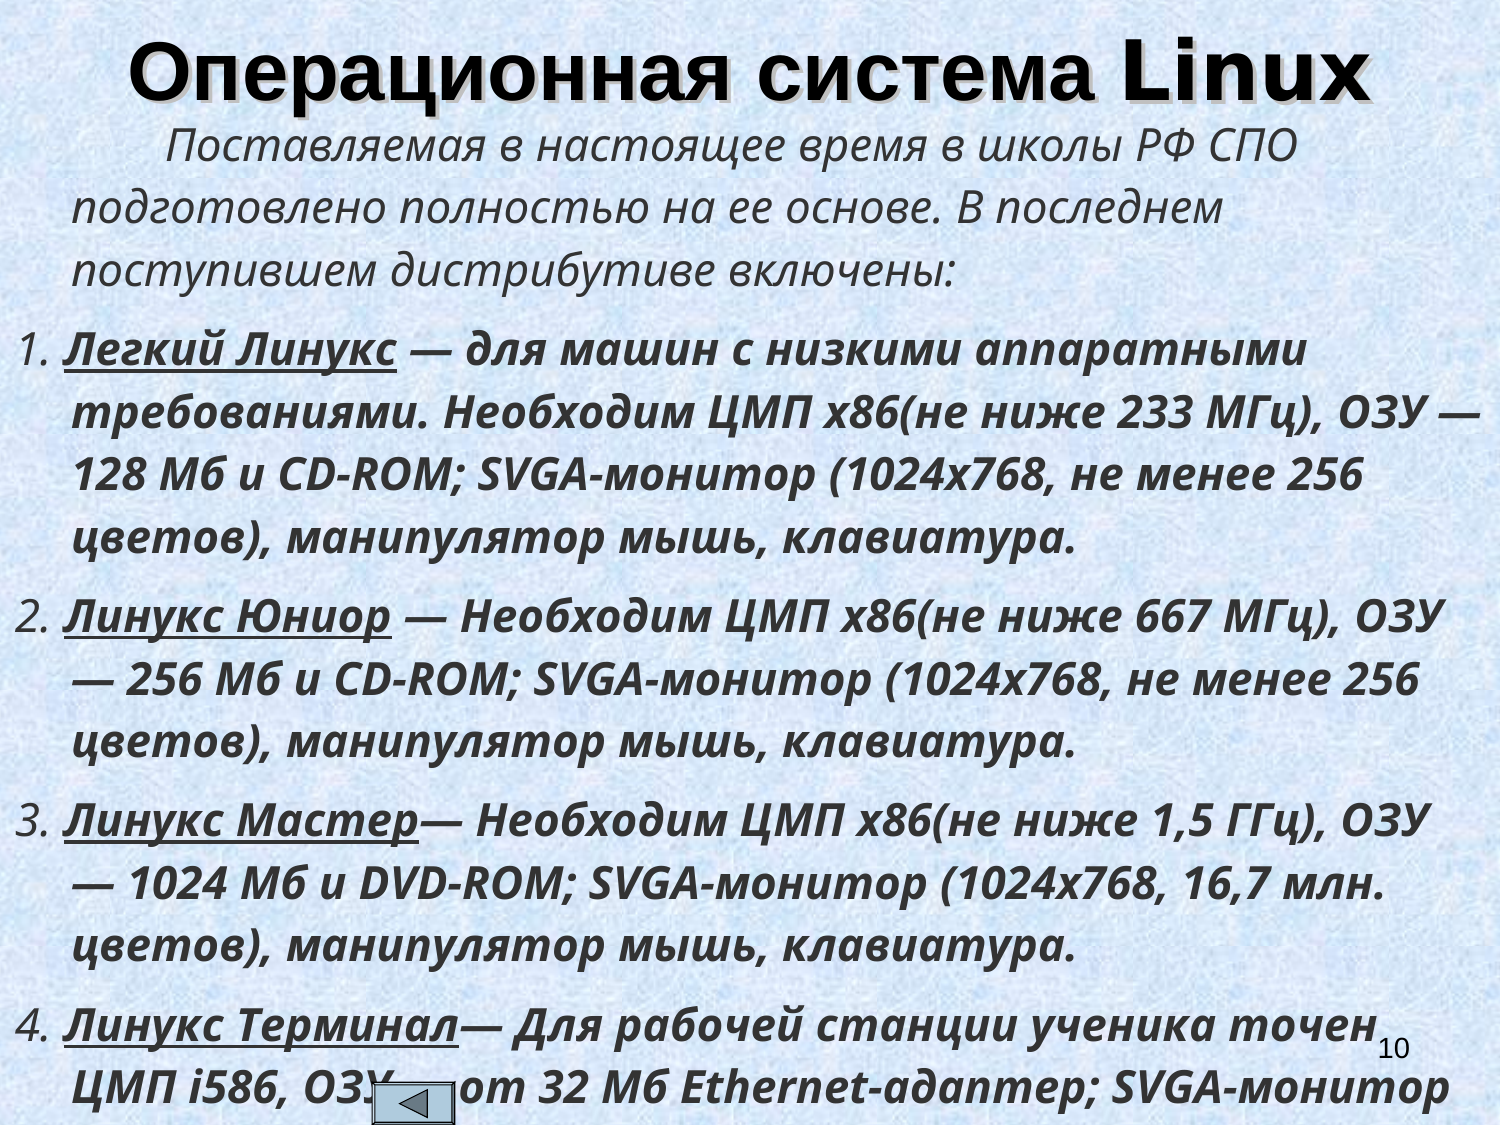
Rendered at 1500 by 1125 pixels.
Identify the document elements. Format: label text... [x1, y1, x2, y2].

picture [946, 1093, 954, 1098]
picture [1432, 1093, 1440, 1098]
picture [235, 1093, 244, 1098]
picture [467, 1093, 475, 1098]
picture [650, 1093, 658, 1098]
picture [1172, 1093, 1183, 1098]
picture [891, 1093, 899, 1098]
picture [1281, 1093, 1289, 1098]
picture [312, 1093, 324, 1098]
picture [1406, 1093, 1414, 1098]
picture [918, 1093, 926, 1098]
text_box [374, 1082, 455, 1125]
picture [1068, 1093, 1076, 1098]
picture [455, 1093, 1500, 1125]
list Поставляемая в настоящее время в школы РФ СПО подготовлено полностью на ее основе. В последнем поступившем дистрибутиве включены: 1. Легкий Линукс — для машин с низкими аппаратными требованиями. Необходим ЦМП х86(не ниже 233 МГц), ОЗУ — 128 Мб и CD-ROM; SVGA-монитор (1024х768, не менее 256 цветов), манипулятор мышь, клавиатура. 2. Линукс Юниор — Необходим ЦМП х86(не ниже 667 МГц), ОЗУ — 256 Мб и CD-ROM; SVGA-монитор (1024х768, не менее 256 цветов), манипулятор мышь, клавиатура. 3. Линукс Мастер— Необходим ЦМП х86(не ниже 1,5 ГГц), ОЗУ — 1024 Мб и DVD-ROM; SVGA-монитор (1024х768, 16,7 млн. цветов), манипулятор мышь, клавиатура. 4. Линукс Терминал— Для рабочей станции ученика точен ЦМП i586, ОЗУ — от 32 Мб Ethernet-адаптер; SVGA-монитор (1024х768, 256 цветов), манипулятор мышь, клавиатура. [0, 104, 1500, 1093]
picture [0, 1093, 372, 1125]
picture [80, 1093, 91, 1097]
title Операционная система Linux [0, 0, 1500, 104]
